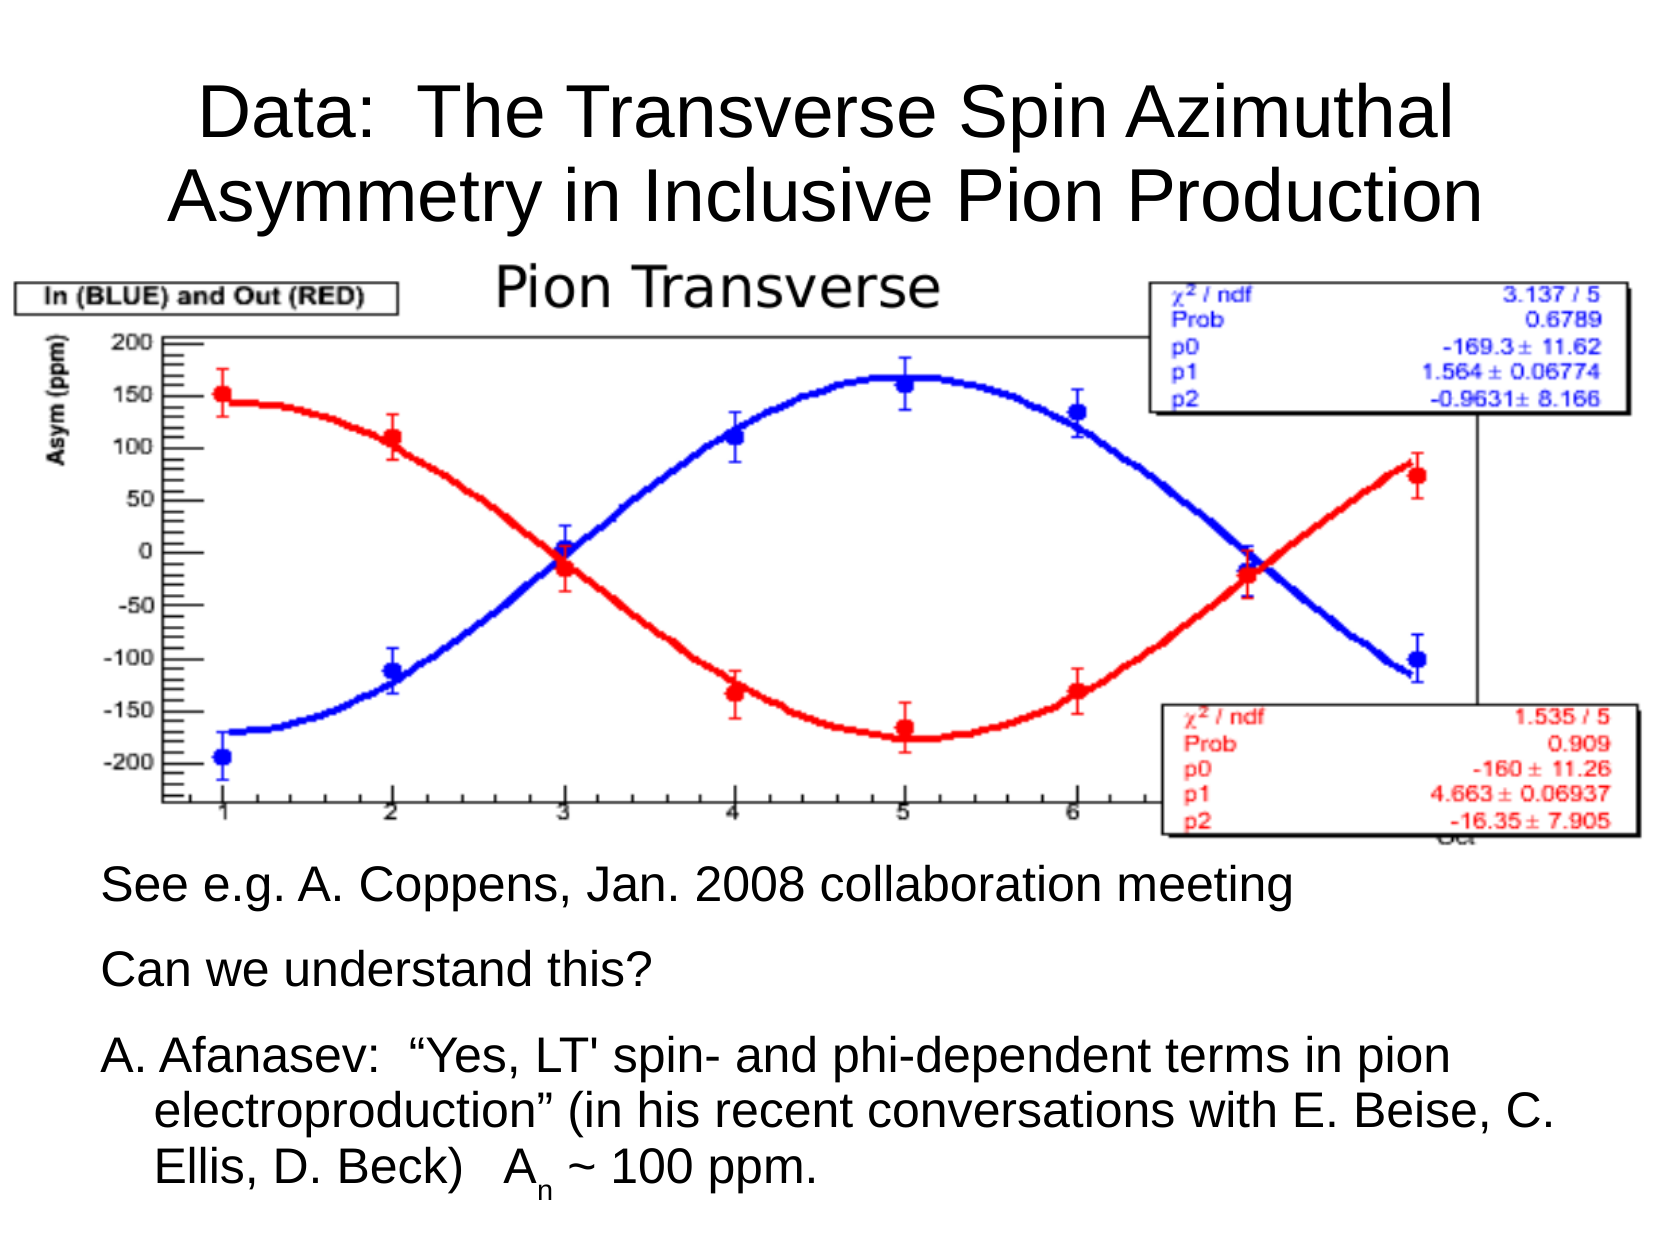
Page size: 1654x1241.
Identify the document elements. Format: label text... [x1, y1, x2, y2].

title Data: The Transverse Spin Azimuthal Asymmetry in Inclusive Pion Production [82, 49, 1571, 242]
picture [0, 242, 1654, 862]
list See e.g. A. Coppens, Jan. 2008 collaboration meeting Can we understand this? A. Afanasev: “Yes, LT' spin- and phi-dependent terms in pion electroproduction” (in his recent conversations with E. Beise, C. Ellis, D. Beck) An ~ 100 ppm. [82, 862, 1571, 1207]
